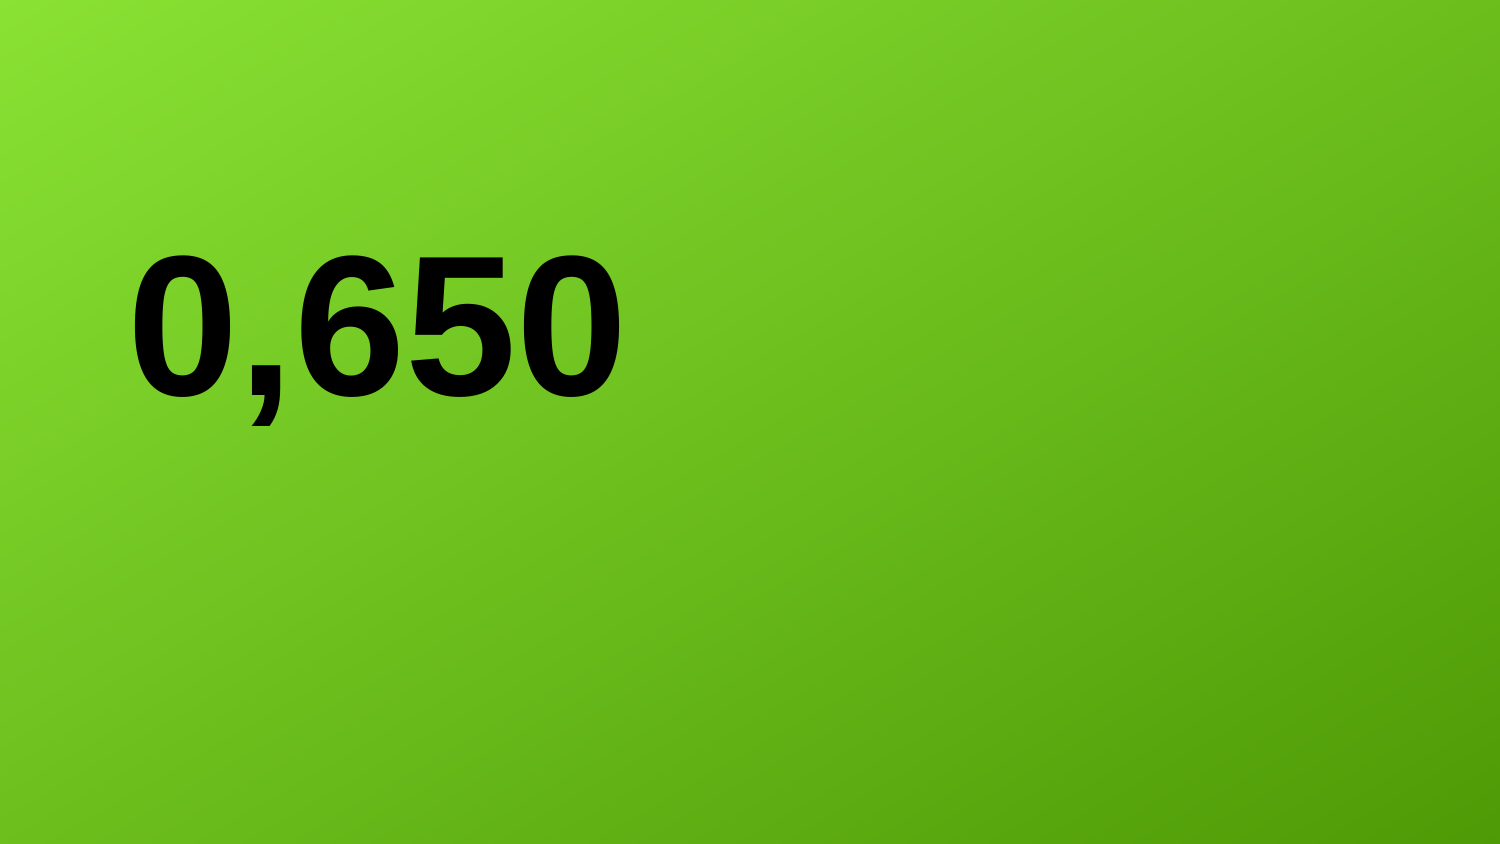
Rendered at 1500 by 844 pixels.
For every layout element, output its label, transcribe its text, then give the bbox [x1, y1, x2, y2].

title 0,650 [112, 259, 1388, 450]
